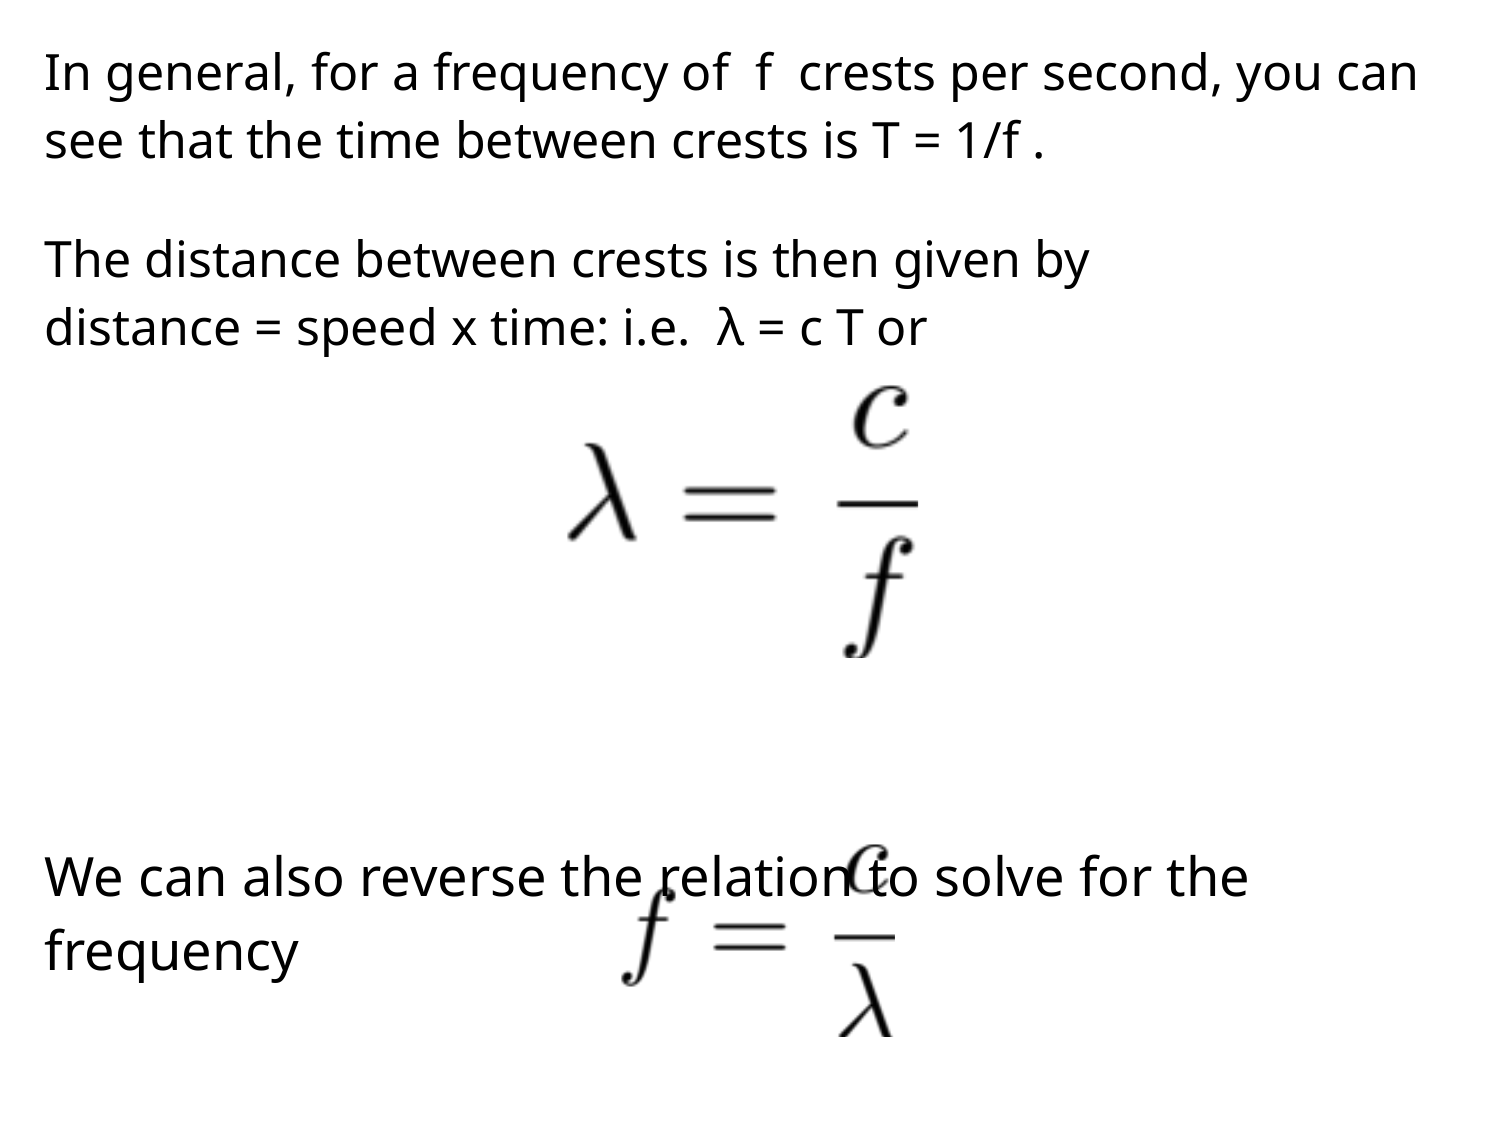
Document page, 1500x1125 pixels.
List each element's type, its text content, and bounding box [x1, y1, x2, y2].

text_box In general, for a frequency of f crests per second, you can see that the time between crests is T = 1/f . The distance between crests is then given by distance = speed x time: i.e. λ = c T or We can also reverse the relation to solve for the frequency [30, 29, 1476, 854]
picture [620, 854, 895, 1037]
picture [621, 870, 636, 879]
